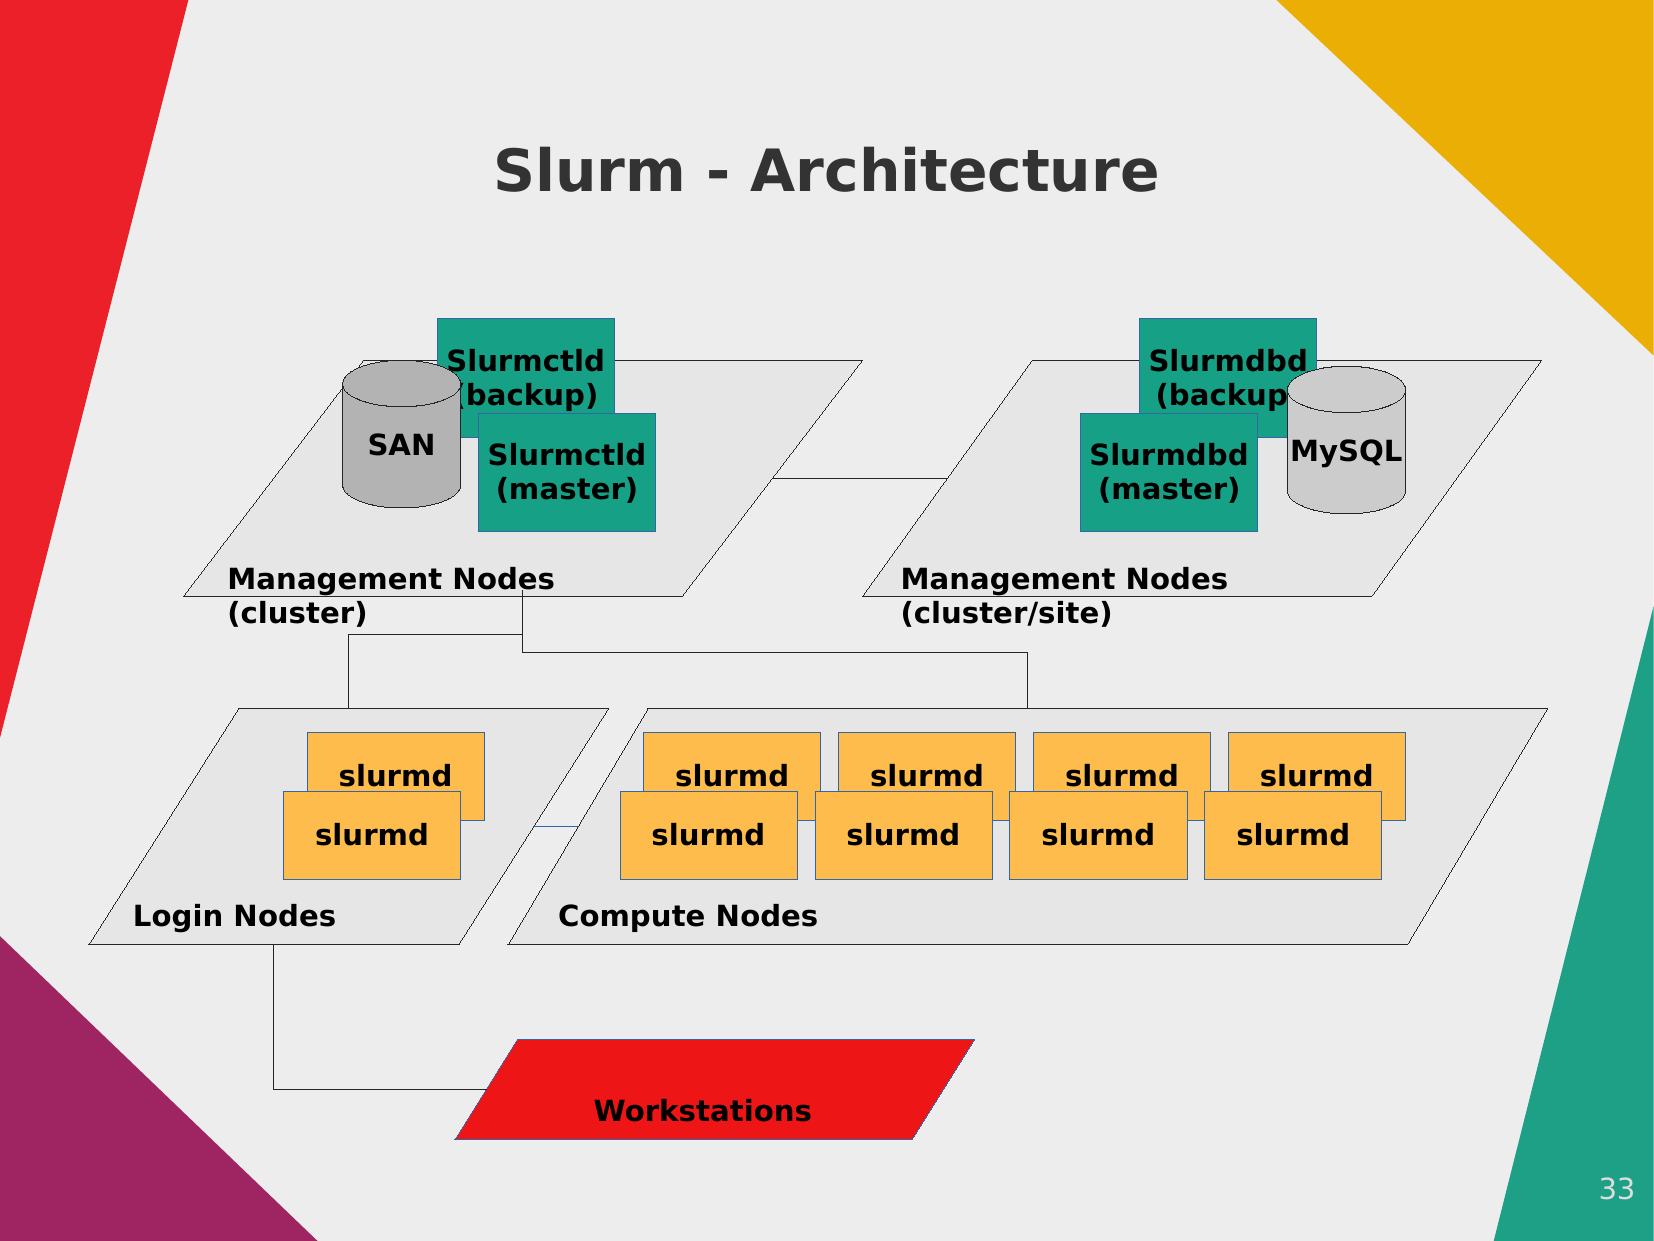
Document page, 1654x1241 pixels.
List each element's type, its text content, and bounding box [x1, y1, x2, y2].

text_box Slurmdbd (master) [1080, 413, 1258, 532]
text_box slurmd [283, 791, 461, 880]
text_box [183, 558, 212, 597]
text_box [454, 1039, 975, 1140]
text_box Slurmctld (backup) [437, 318, 615, 438]
text_box MySQL [1287, 366, 1406, 514]
text_box [214, 360, 863, 592]
text_box Management Nodes (cluster/site) [885, 555, 1359, 639]
text_box [507, 708, 1548, 945]
text_box Compute Nodes [543, 891, 922, 976]
text_box [862, 564, 885, 597]
text_box Login Nodes [118, 891, 384, 941]
text_box SAN [342, 360, 461, 508]
title Slurm - Architecture [114, 73, 1539, 271]
text_box slurmd [643, 732, 821, 821]
text_box [88, 708, 609, 945]
text_box Management Nodes (cluster) [212, 555, 686, 639]
text_box [892, 360, 1542, 597]
text_box slurmd [1228, 732, 1406, 821]
text_box slurmd [307, 732, 485, 821]
text_box Slurmctld (master) [478, 413, 656, 532]
text_box slurmd [1009, 791, 1188, 880]
text_box [417, 360, 437, 364]
text_box slurmd [815, 791, 993, 880]
text_box slurmd [1033, 732, 1211, 821]
text_box Workstations [578, 1086, 845, 1136]
text_box slurmd [620, 791, 798, 880]
text_box slurmd [1204, 791, 1382, 880]
text_box Slurmdbd (backup) [1139, 318, 1317, 438]
text_box [358, 360, 387, 367]
text_box slurmd [838, 732, 1016, 821]
